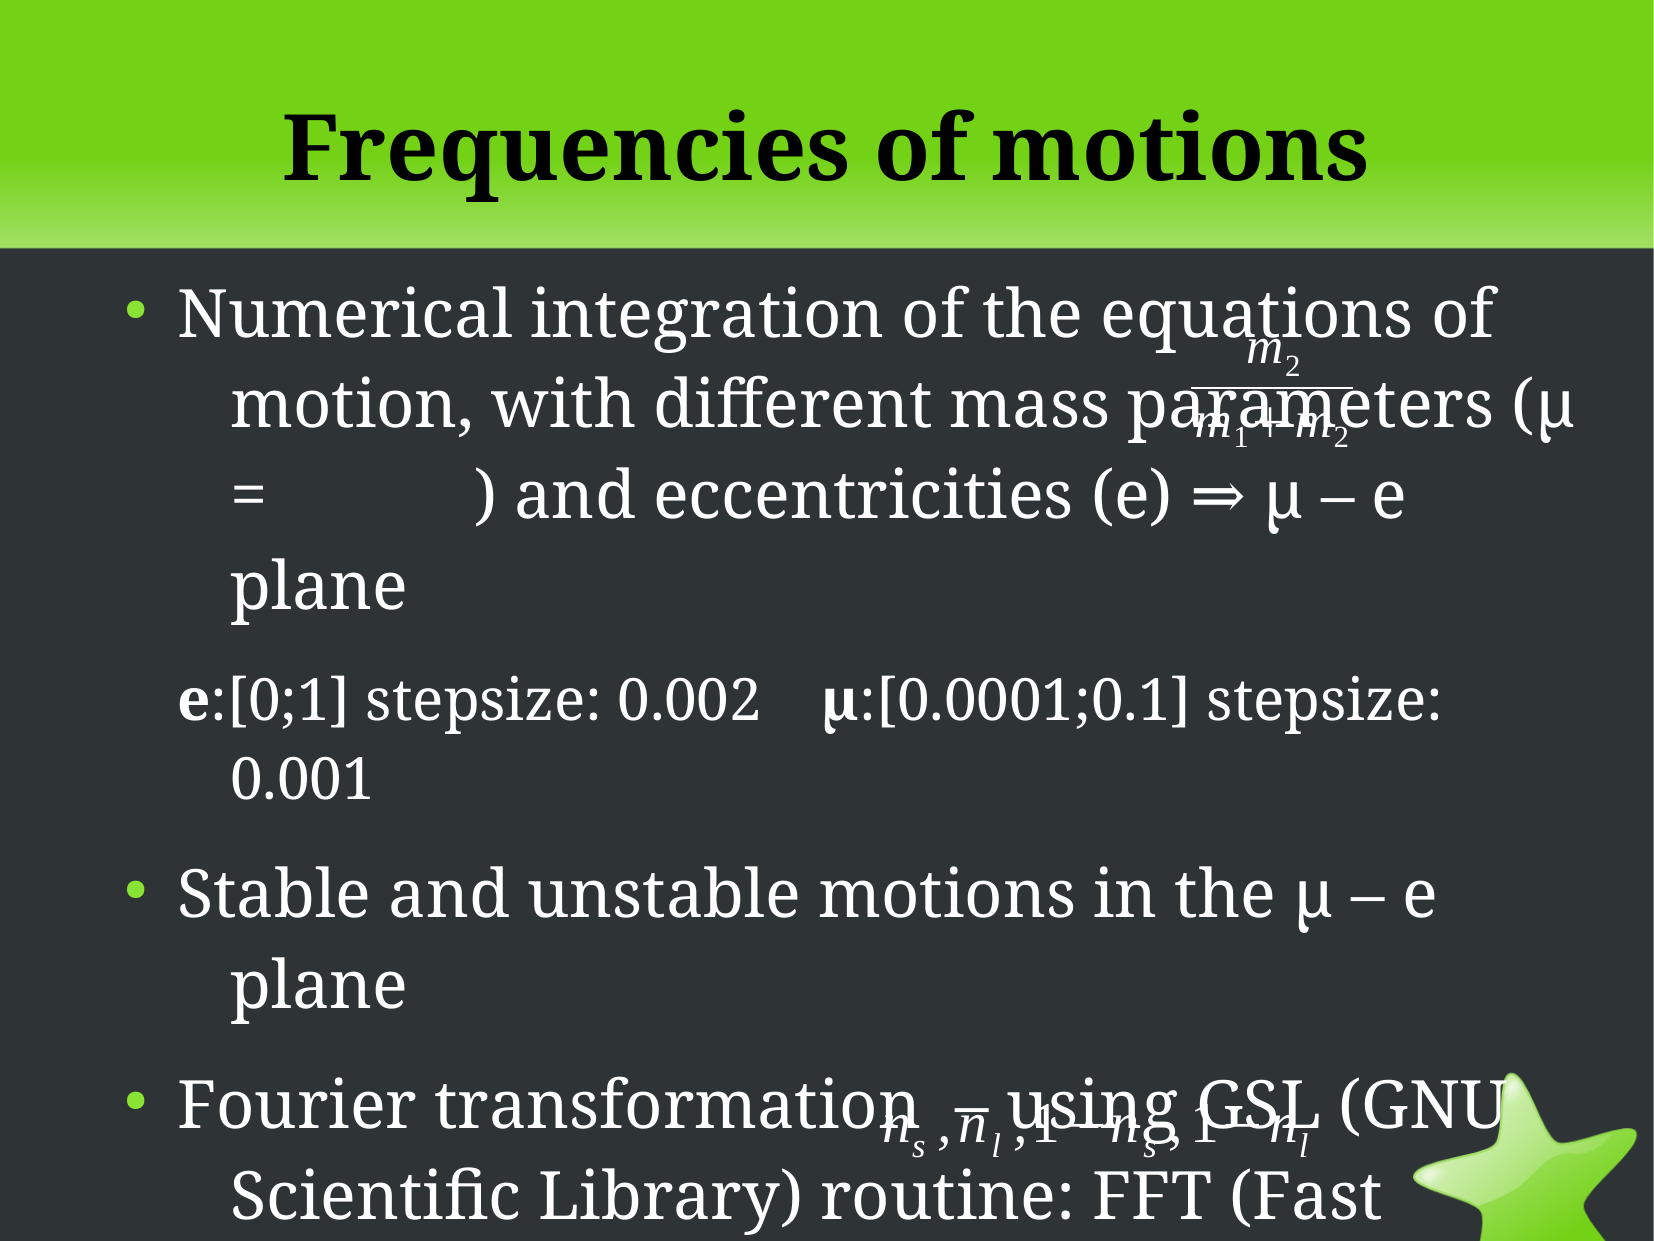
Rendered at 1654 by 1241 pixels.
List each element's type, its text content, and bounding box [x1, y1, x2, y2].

chart [1175, 318, 1367, 456]
chart [864, 1092, 1323, 1165]
picture [0, 0, 1654, 1241]
list Numerical integration of the equations of motion, with different mass parameters (μ = ) and eccentricities (e) ⇒ μ – e plane e:[0;1] stepsize: 0.002 μ:[0.0001;0.1] stepsize: 0.001 Stable and unstable motions in the μ – e plane Fourier transformation – using GSL (GNU Scientific Library) routine: FFT (Fast Fourier transform) 4 frequencies in the stable region: [88, 265, 1577, 1095]
title Frequencies of motions [82, 41, 1571, 249]
